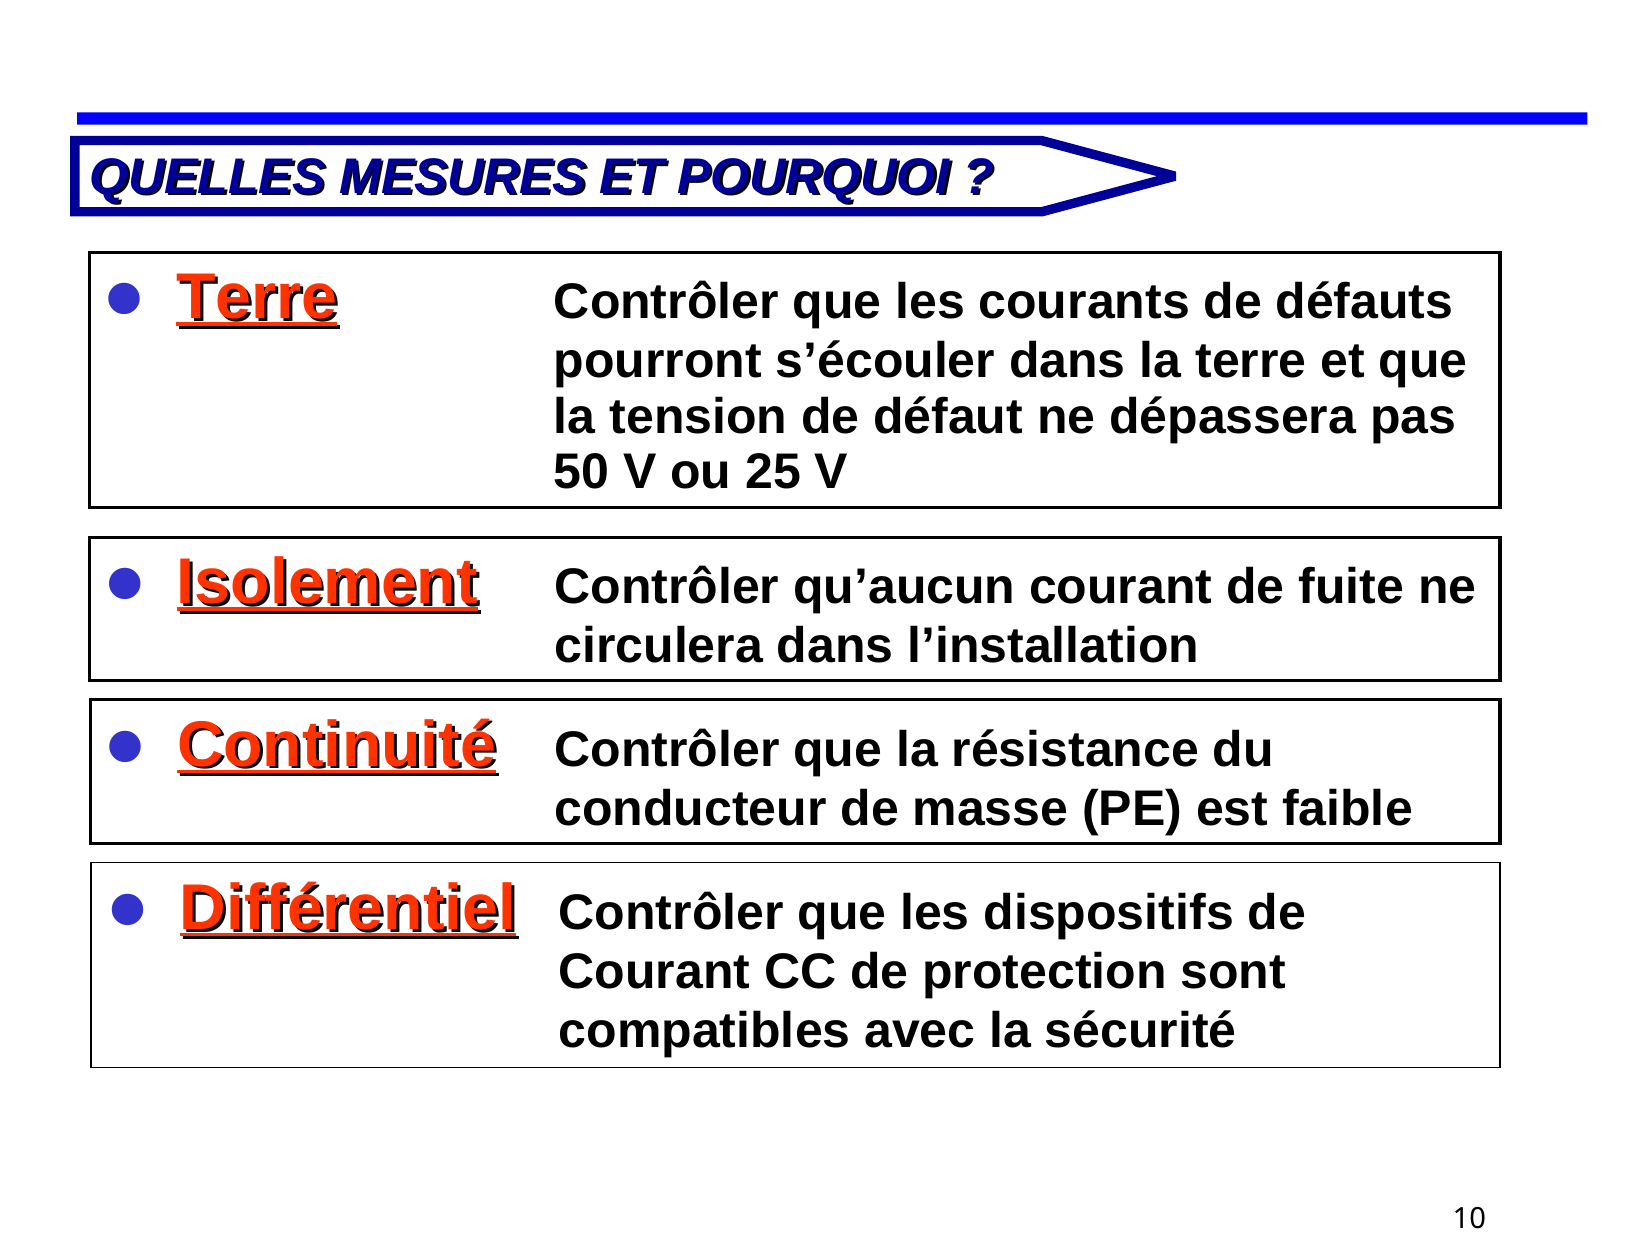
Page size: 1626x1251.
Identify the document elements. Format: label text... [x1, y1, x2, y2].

text_box QUELLES MESURES ET POURQUOI ? [74, 140, 1176, 212]
text_box  Continuité Contrôler que la résistance du conducteur de masse (PE) est faible [90, 699, 1501, 844]
text_box  Terre Contrôler que les courants de défauts pourront s’écouler dans la terre et que la tension de défaut ne dépassera pas 50 V ou 25 V [89, 252, 1500, 508]
text_box  Différentiel Contrôler que les dispositifs de Courant CC de protection sont compatibles avec la sécurité [91, 862, 1501, 1068]
text_box  Isolement Contrôler qu’aucun courant de fuite ne circulera dans l’installation [89, 537, 1500, 681]
